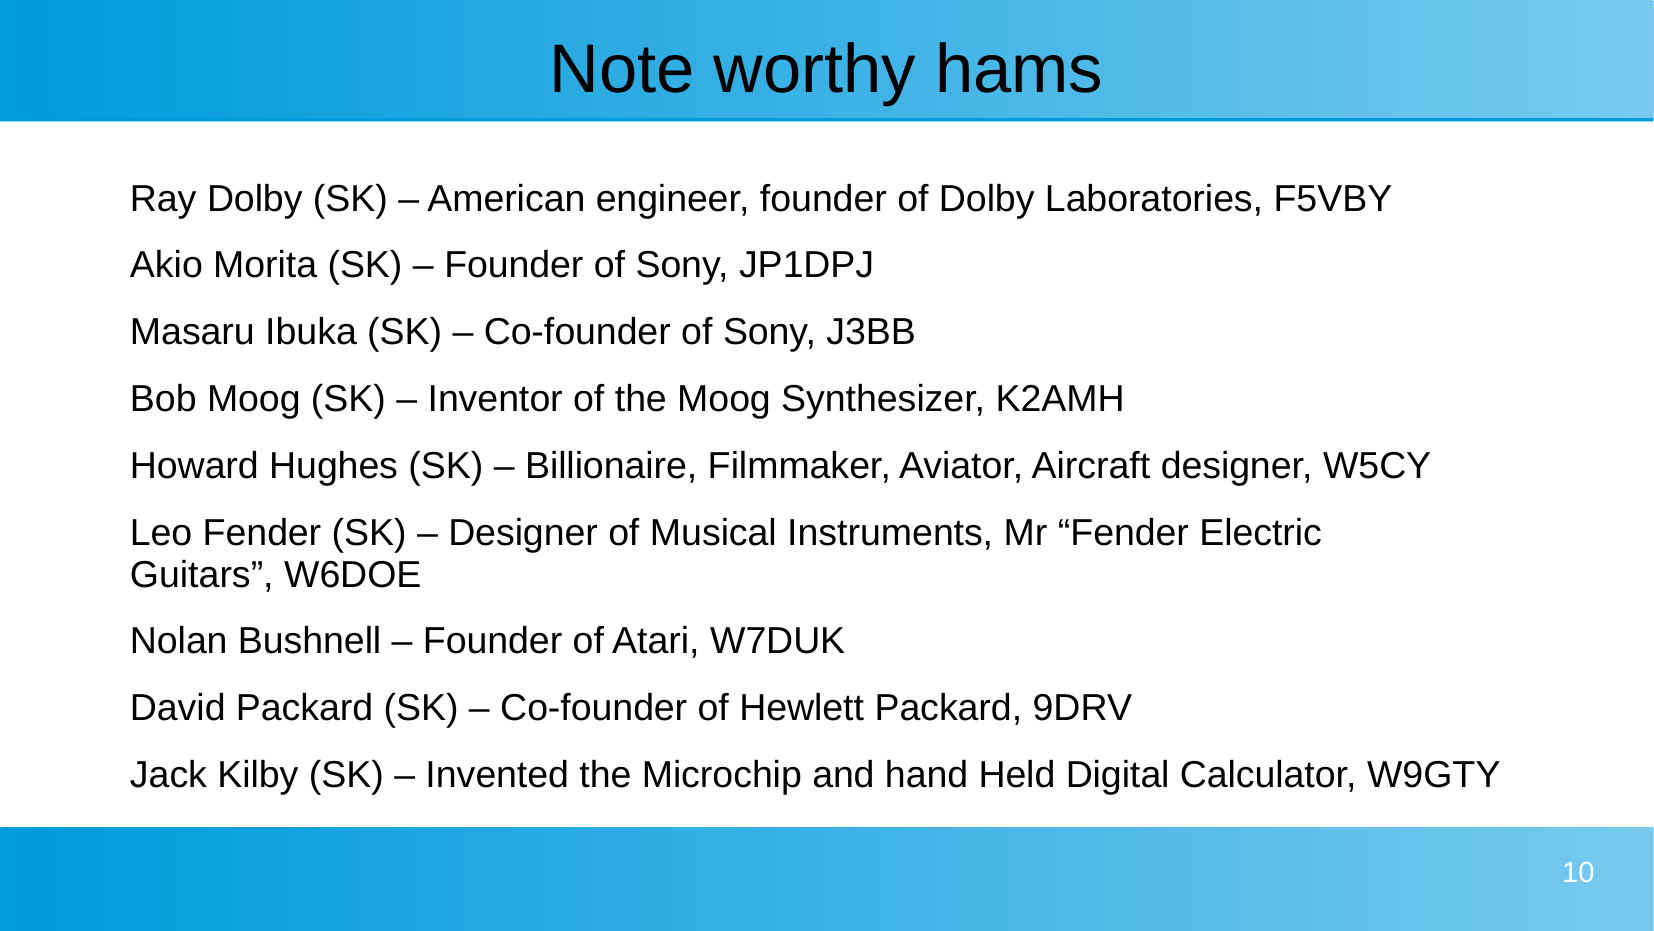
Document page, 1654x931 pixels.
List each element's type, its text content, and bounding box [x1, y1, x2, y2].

title Note worthy hams [59, 29, 1595, 108]
list Ray Dolby (SK) – American engineer, founder of Dolby Laboratories, F5VBY Akio Morita (SK) – Founder of Sony, JP1DPJ Masaru Ibuka (SK) – Co-founder of Sony, J3BB Bob Moog (SK) – Inventor of the Moog Synthesizer, K2AMH Howard Hughes (SK) – Billionaire, Filmmaker, Aviator, Aircraft designer, W5CY Leo Fender (SK) – Designer of Musical Instruments, Mr “Fender Electric Guitars”, W6DOE Nolan Bushnell – Founder of Atari, W7DUK David Packard (SK) – Co-founder of Hewlett Packard, 9DRV Jack Kilby (SK) – Invented the Microchip and hand Held Digital Calculator, W9GTY [59, 177, 1595, 768]
